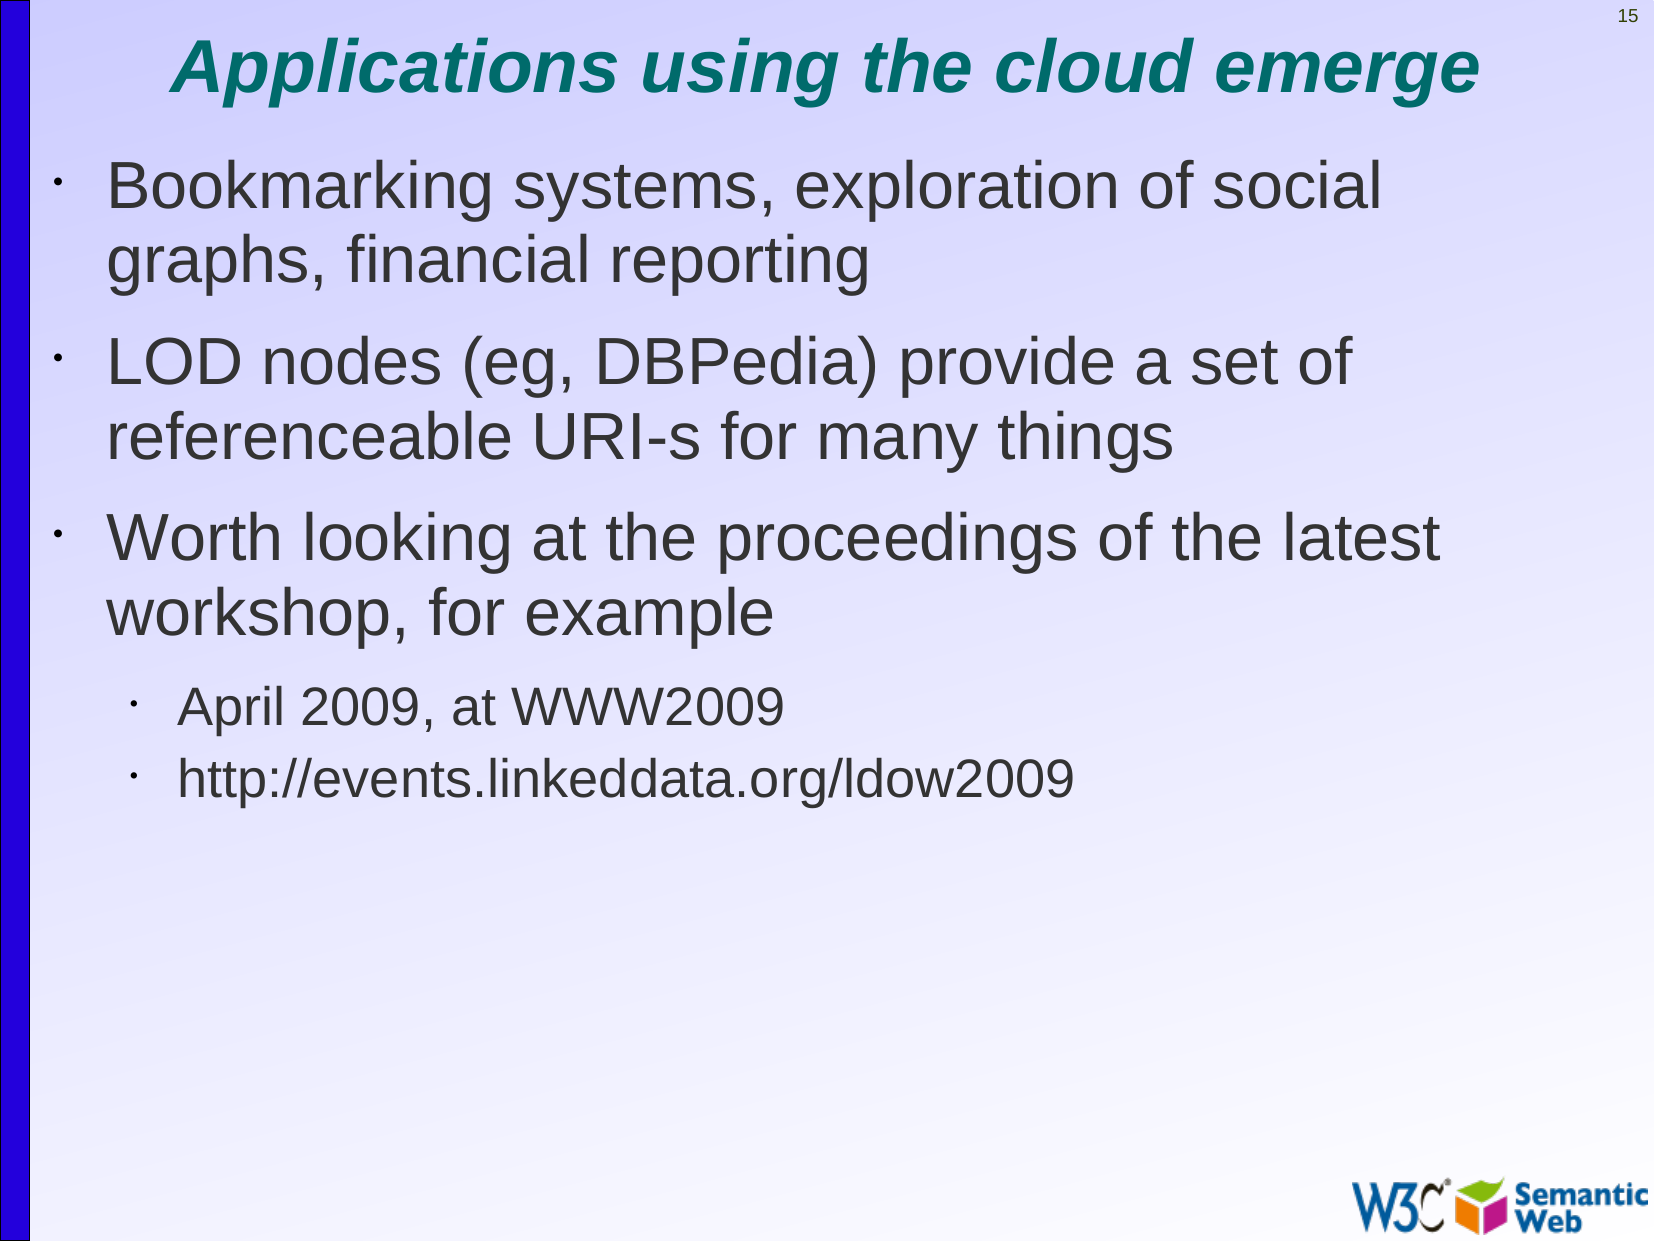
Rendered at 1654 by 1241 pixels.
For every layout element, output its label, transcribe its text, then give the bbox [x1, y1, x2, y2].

title Applications using the cloud emerge [0, 13, 1654, 117]
picture [1352, 1175, 1648, 1235]
list Bookmarking systems, exploration of social graphs, financial reporting LOD nodes (eg, DBPedia) provide a set of referenceable URI-s for many things Worth looking at the proceedings of the latest workshop, for example April 2009, at WWW2009 http://events.linkeddata.org/ldow2009 [35, 147, 1618, 1119]
